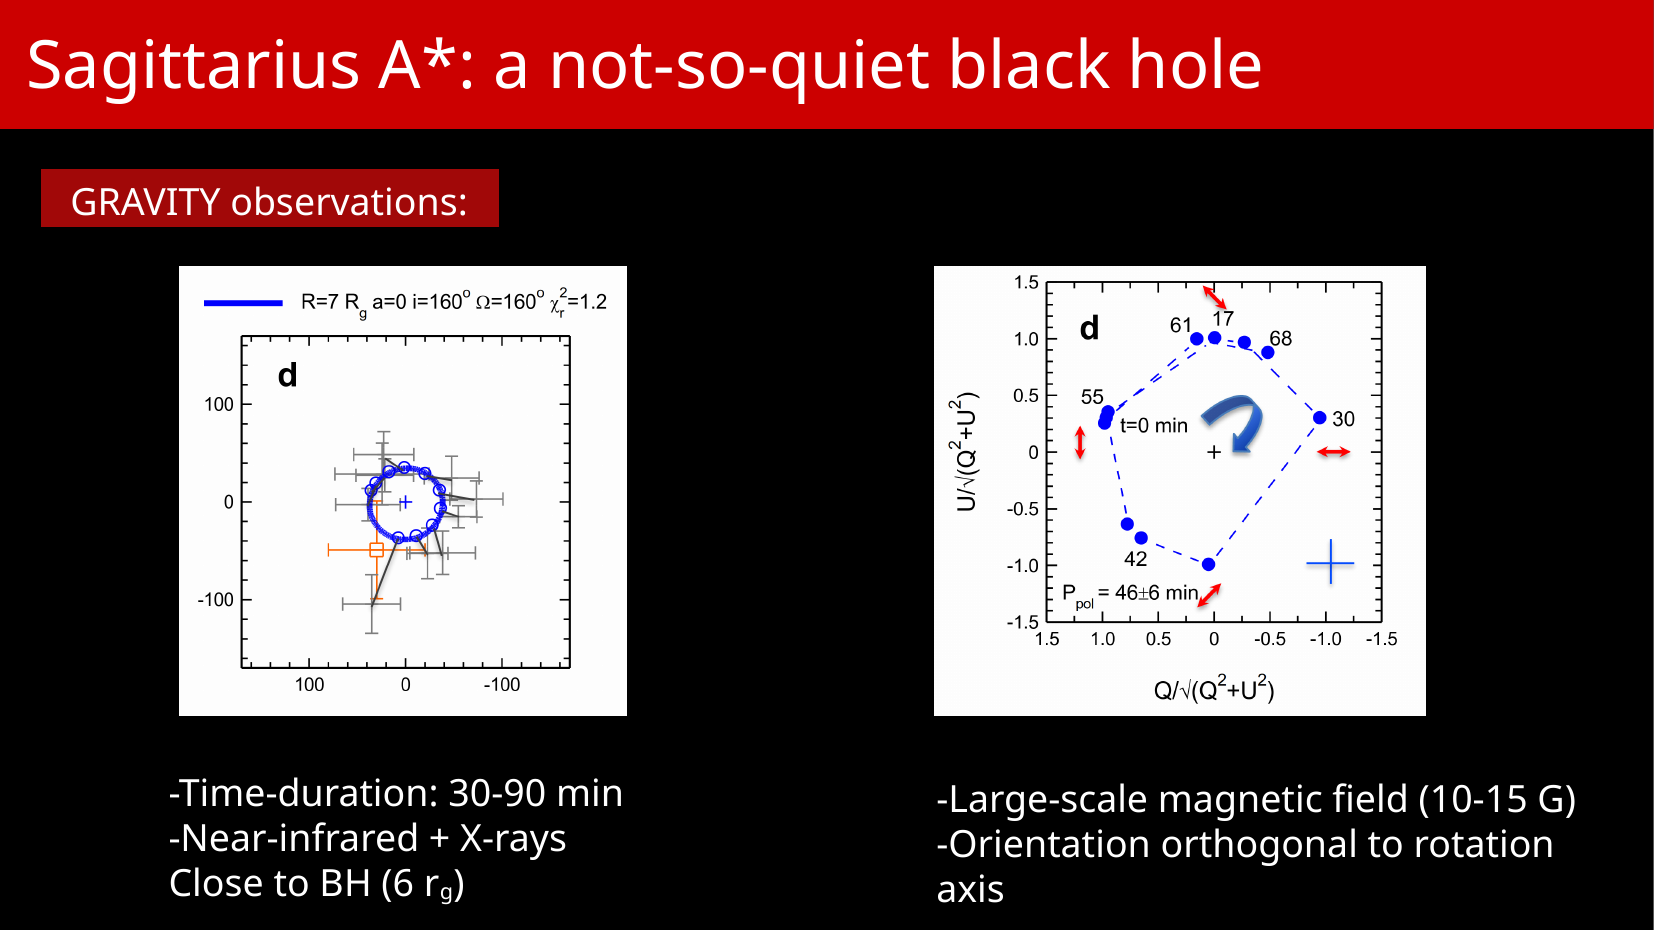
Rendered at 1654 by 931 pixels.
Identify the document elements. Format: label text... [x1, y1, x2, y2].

text_box -Time-duration: 30-90 min -Near-infrared + X-rays Close to BH (6 rg) [153, 761, 738, 931]
title Sagittarius A*: a not-so-quiet black hole [26, 9, 1567, 113]
text_box GRAVITY observations: [55, 171, 500, 268]
text_box -Large-scale magnetic field (10-15 G) -Orientation orthogonal to rotation axis [921, 767, 1612, 906]
picture [179, 266, 627, 716]
text_box [40, 168, 500, 228]
picture [934, 266, 1426, 716]
